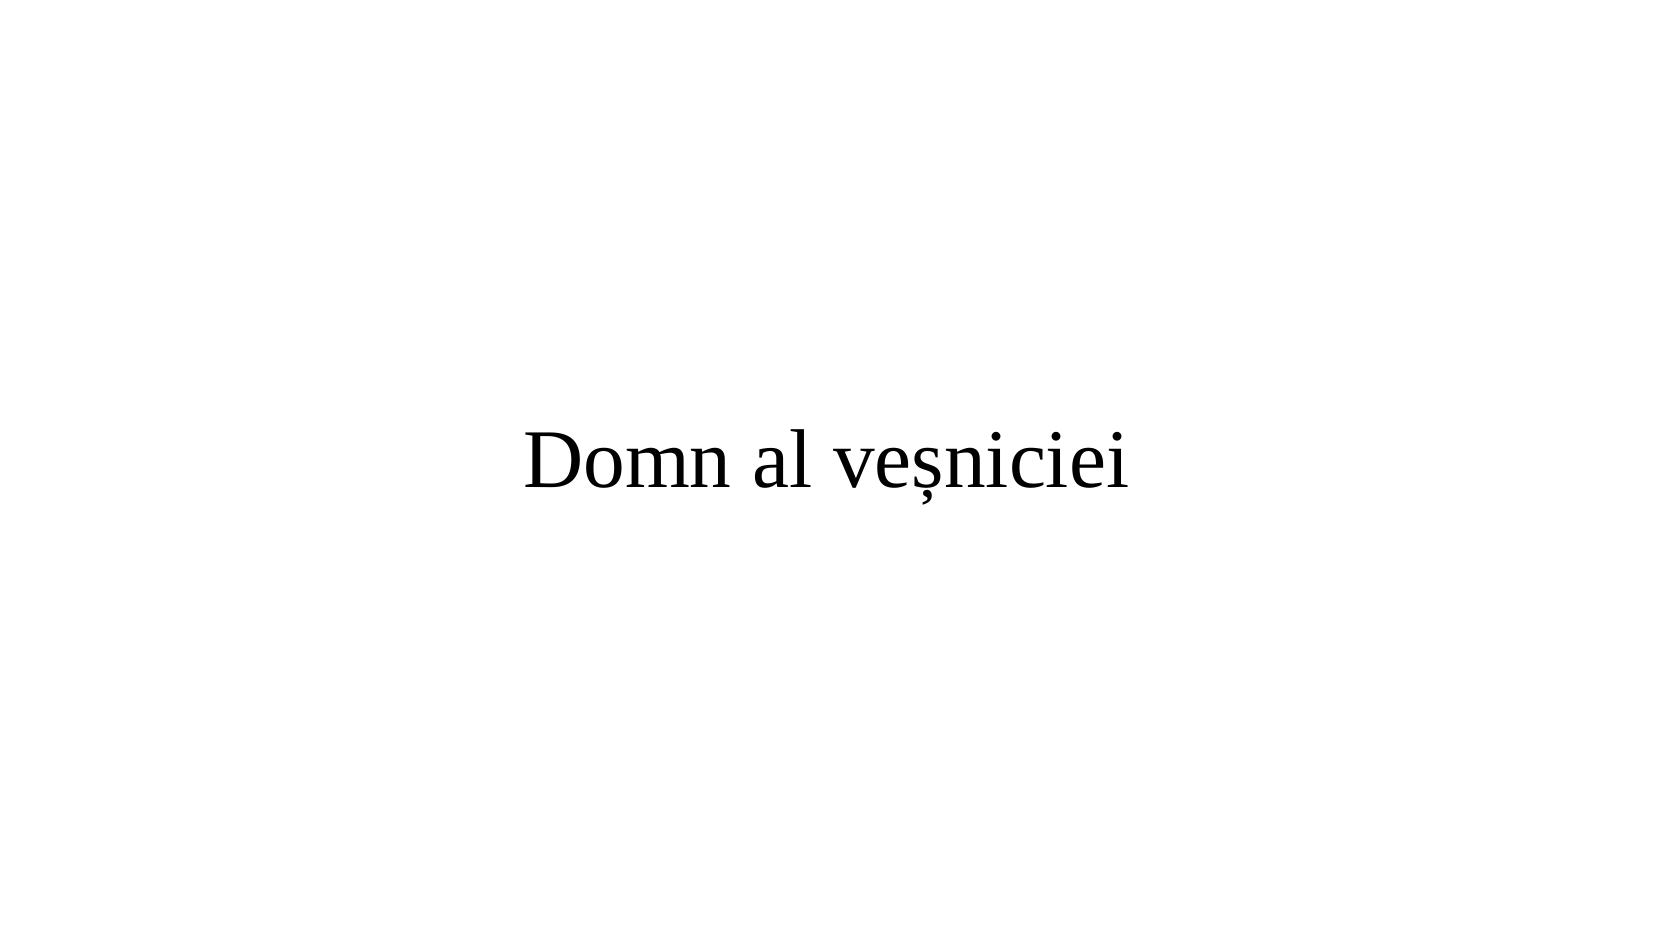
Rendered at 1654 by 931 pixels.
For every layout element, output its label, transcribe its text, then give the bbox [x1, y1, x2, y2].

subtitle Domn al veșniciei [0, 396, 1654, 505]
